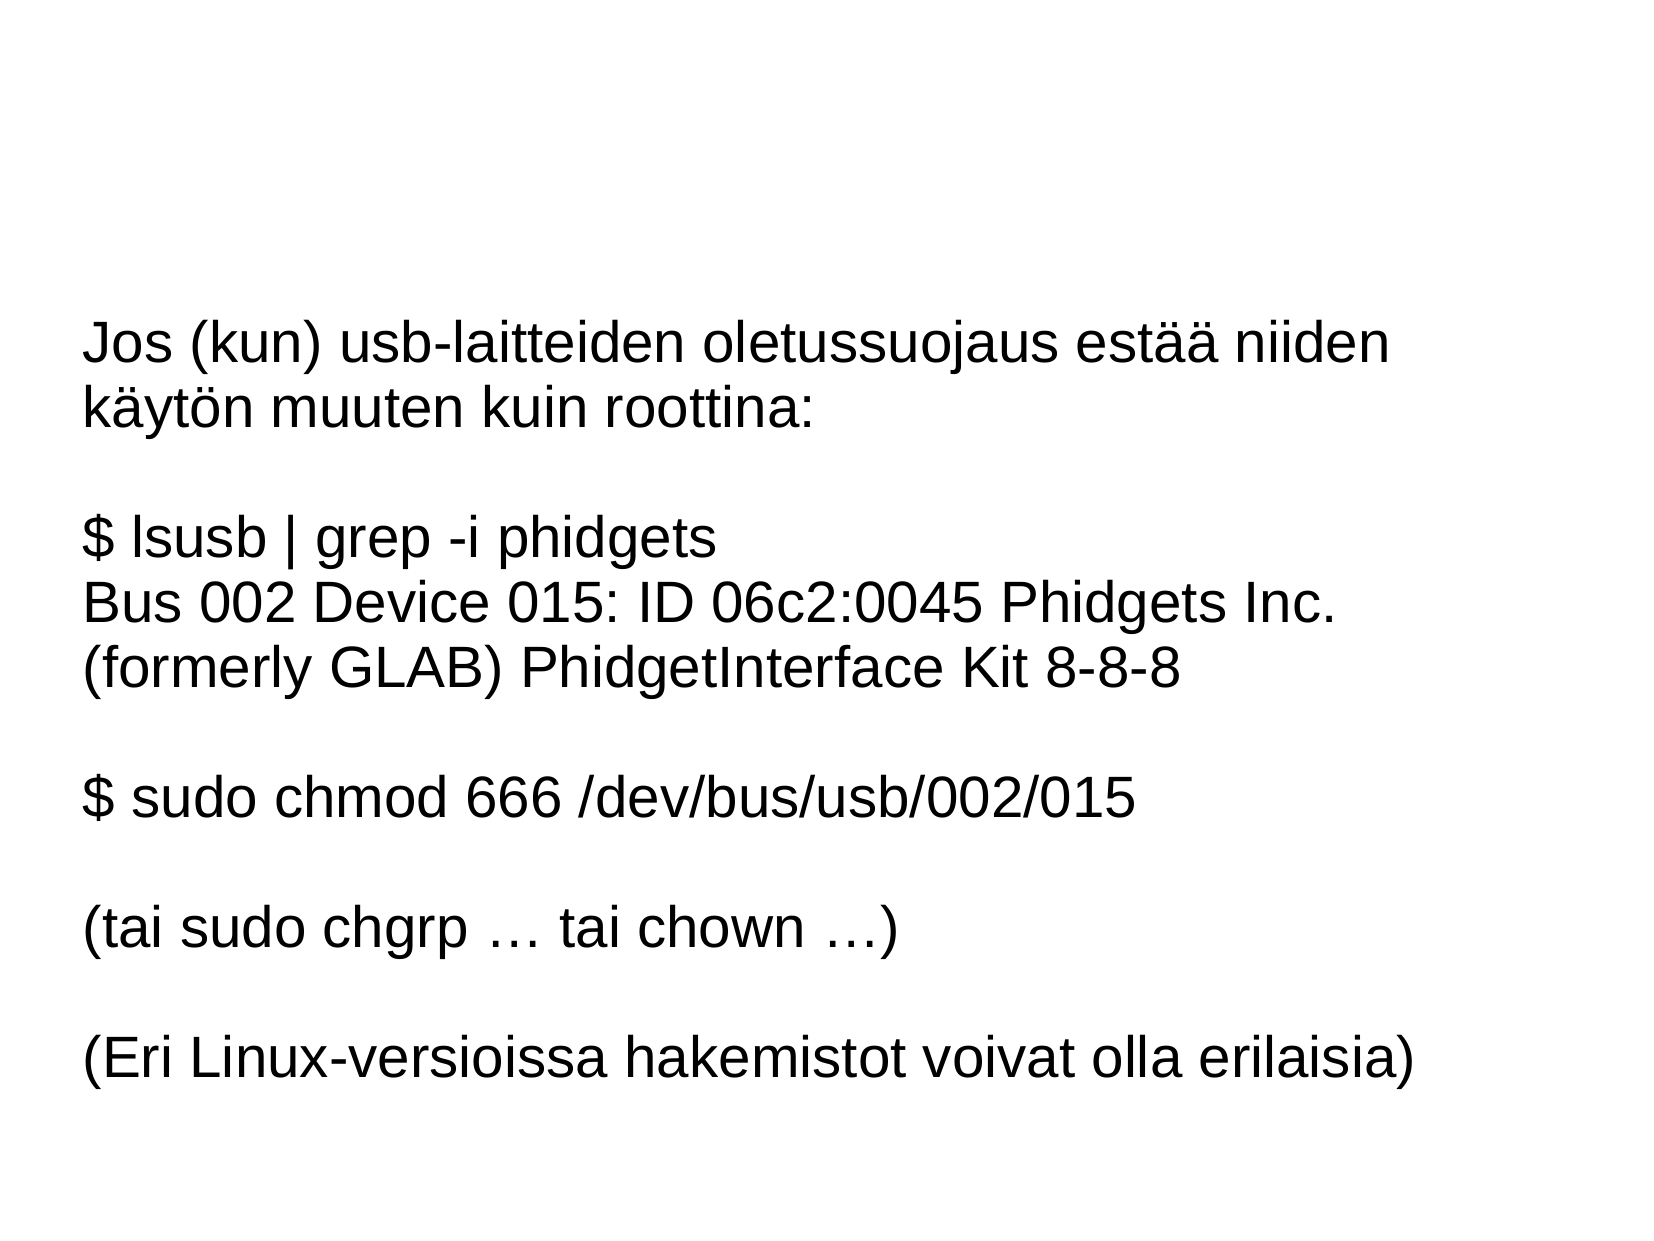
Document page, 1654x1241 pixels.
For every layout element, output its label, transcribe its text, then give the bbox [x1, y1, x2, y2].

text_box Jos (kun) usb-laitteiden oletussuojaus estää niiden käytön muuten kuin roottina: $ lsusb | grep -i phidgets Bus 002 Device 015: ID 06c2:0045 Phidgets Inc. (formerly GLAB) PhidgetInterface Kit 8-8-8 $ sudo chmod 666 /dev/bus/usb/002/015 (tai sudo chgrp … tai chown …) (Eri Linux-versioissa hakemistot voivat olla erilaisia) [82, 297, 1571, 1102]
